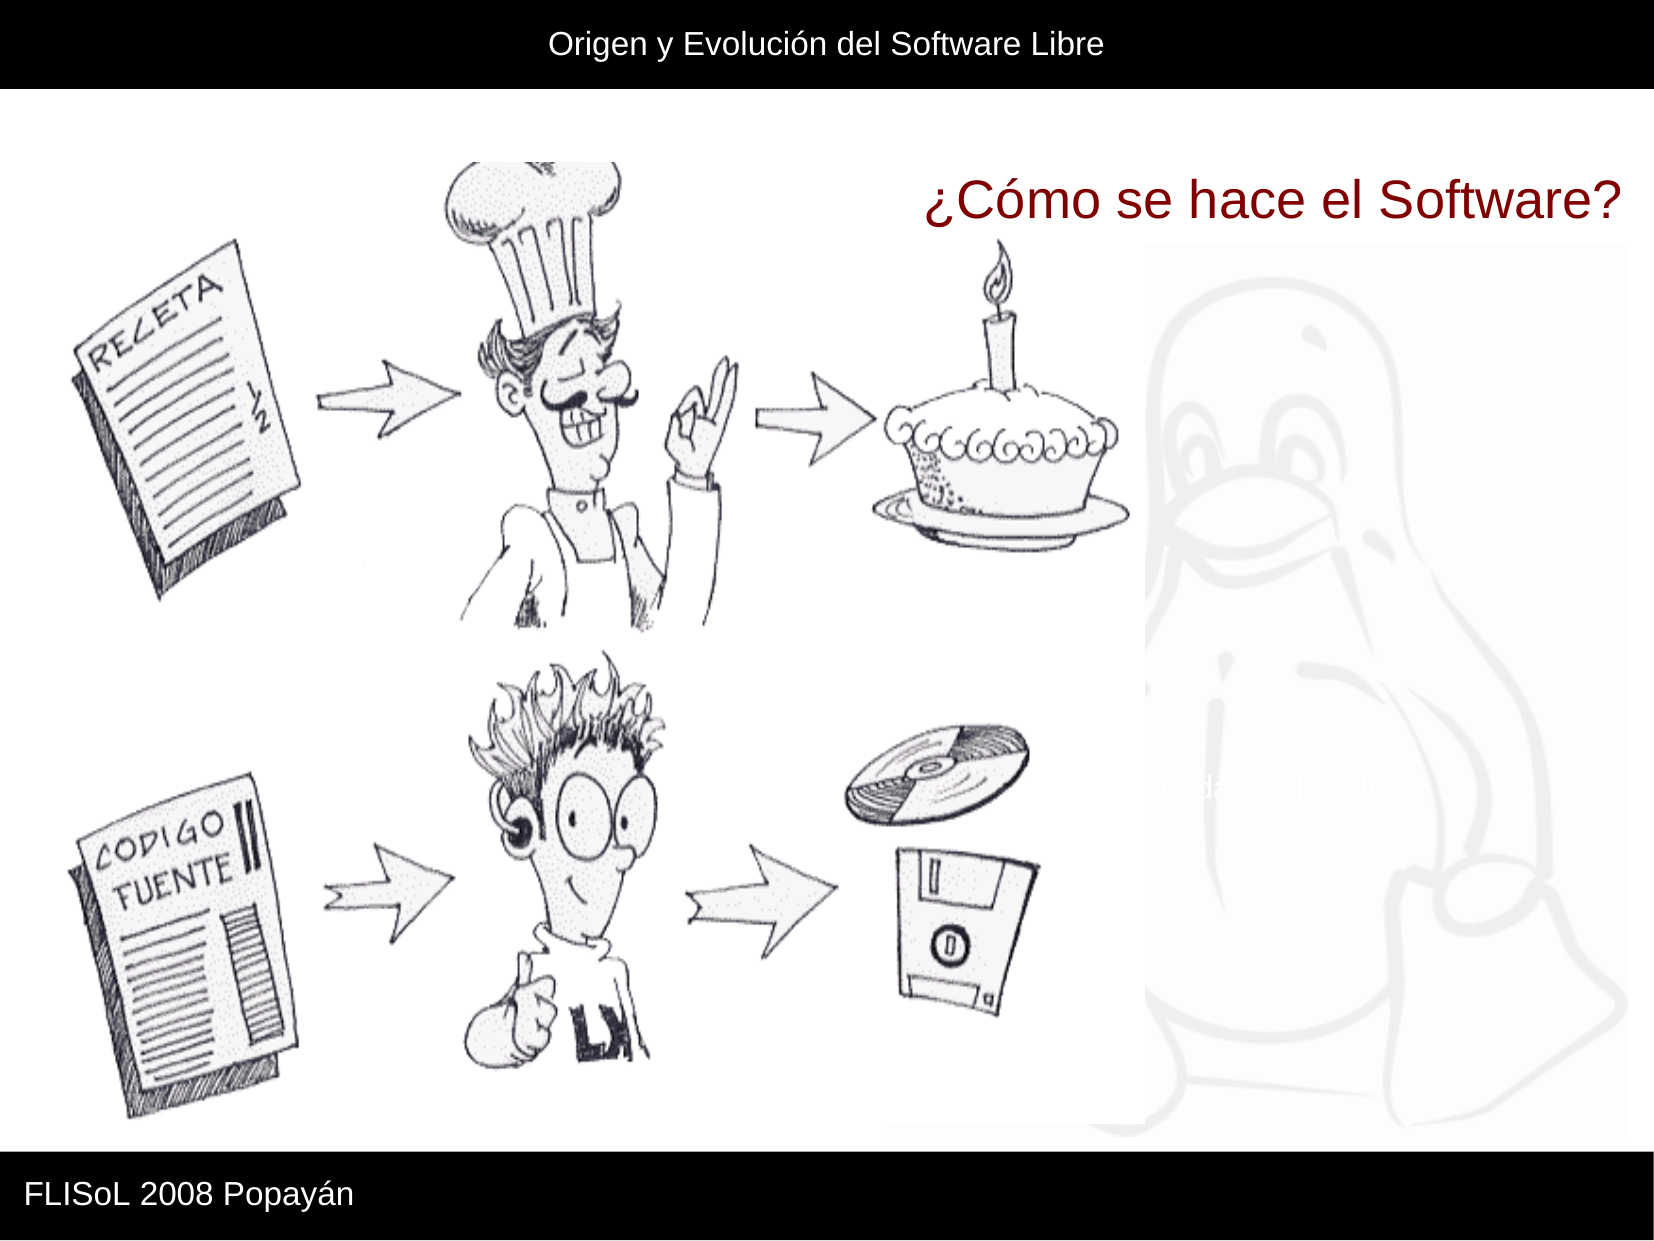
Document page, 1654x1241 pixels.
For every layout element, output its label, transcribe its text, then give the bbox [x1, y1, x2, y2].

title ¿Cómo se hace el Software? [147, 147, 1625, 252]
picture [48, 162, 1628, 1137]
